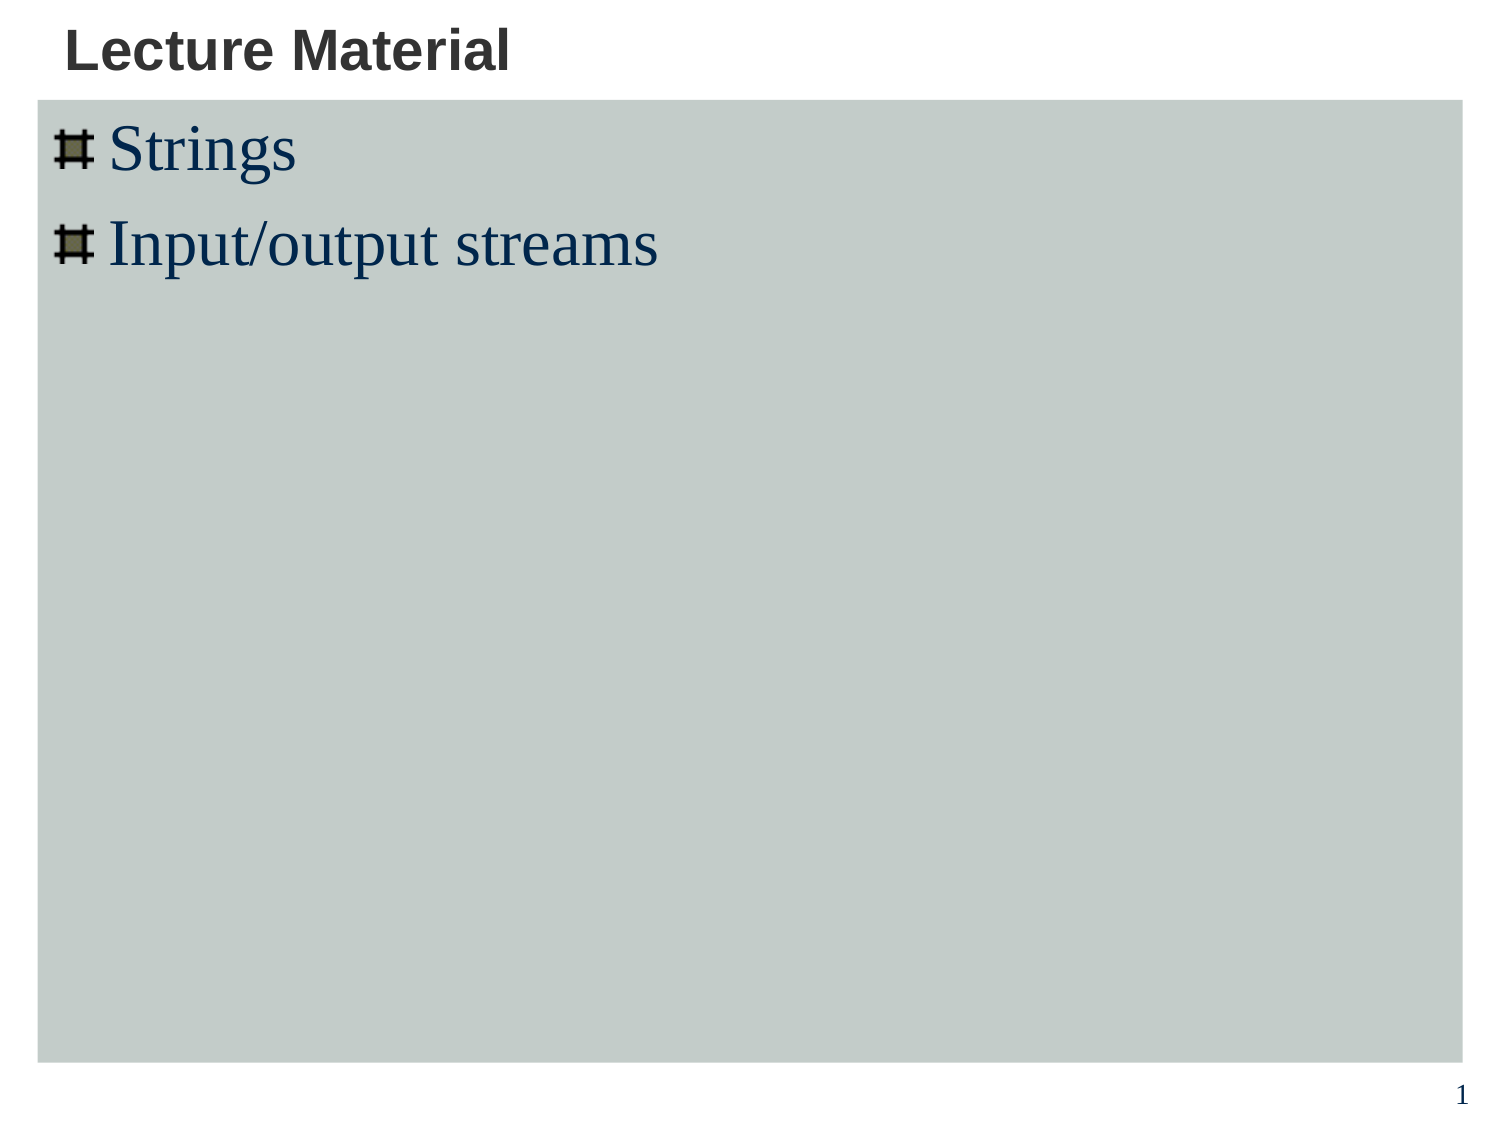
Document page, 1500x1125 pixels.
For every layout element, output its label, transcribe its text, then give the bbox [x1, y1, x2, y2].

list Strings Input/output streams [37, 99, 1463, 1063]
title Lecture Material [50, 0, 1450, 91]
